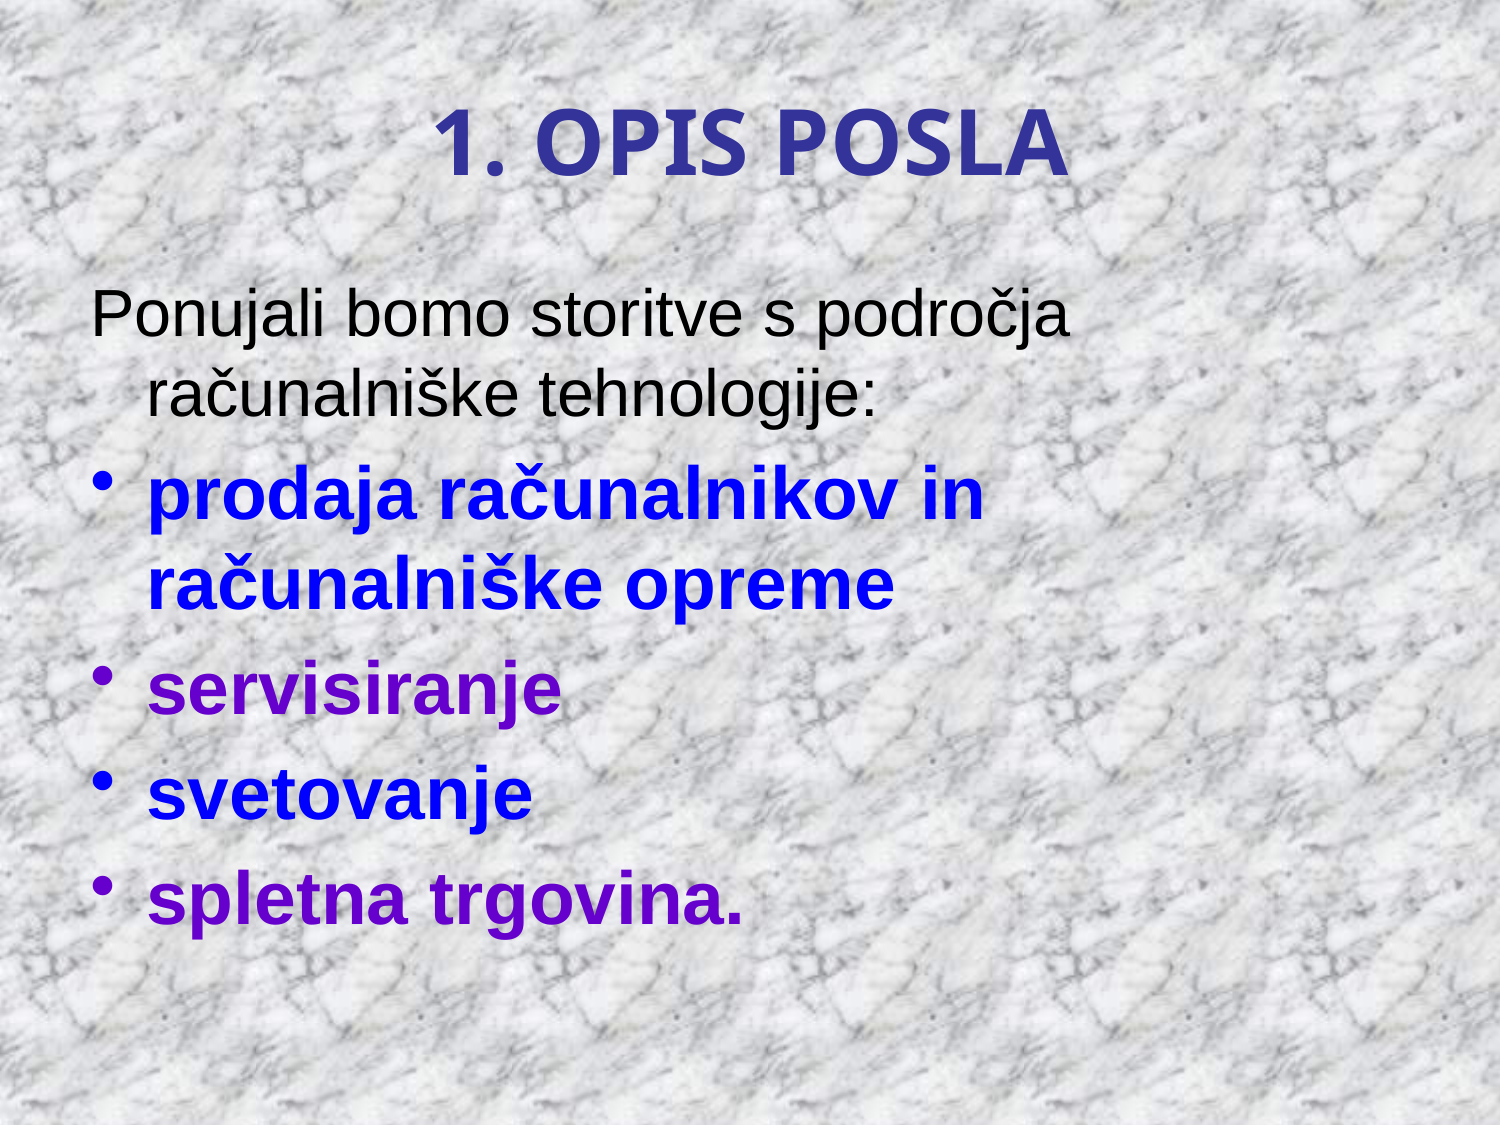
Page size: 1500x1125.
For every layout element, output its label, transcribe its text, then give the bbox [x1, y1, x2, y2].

title 1. OPIS POSLA [75, 45, 1425, 233]
picture [0, 0, 1500, 1125]
list Ponujali bomo storitve s področja računalniške tehnologije: prodaja računalnikov in računalniške opreme servisiranje svetovanje spletna trgovina. [75, 262, 1425, 1005]
